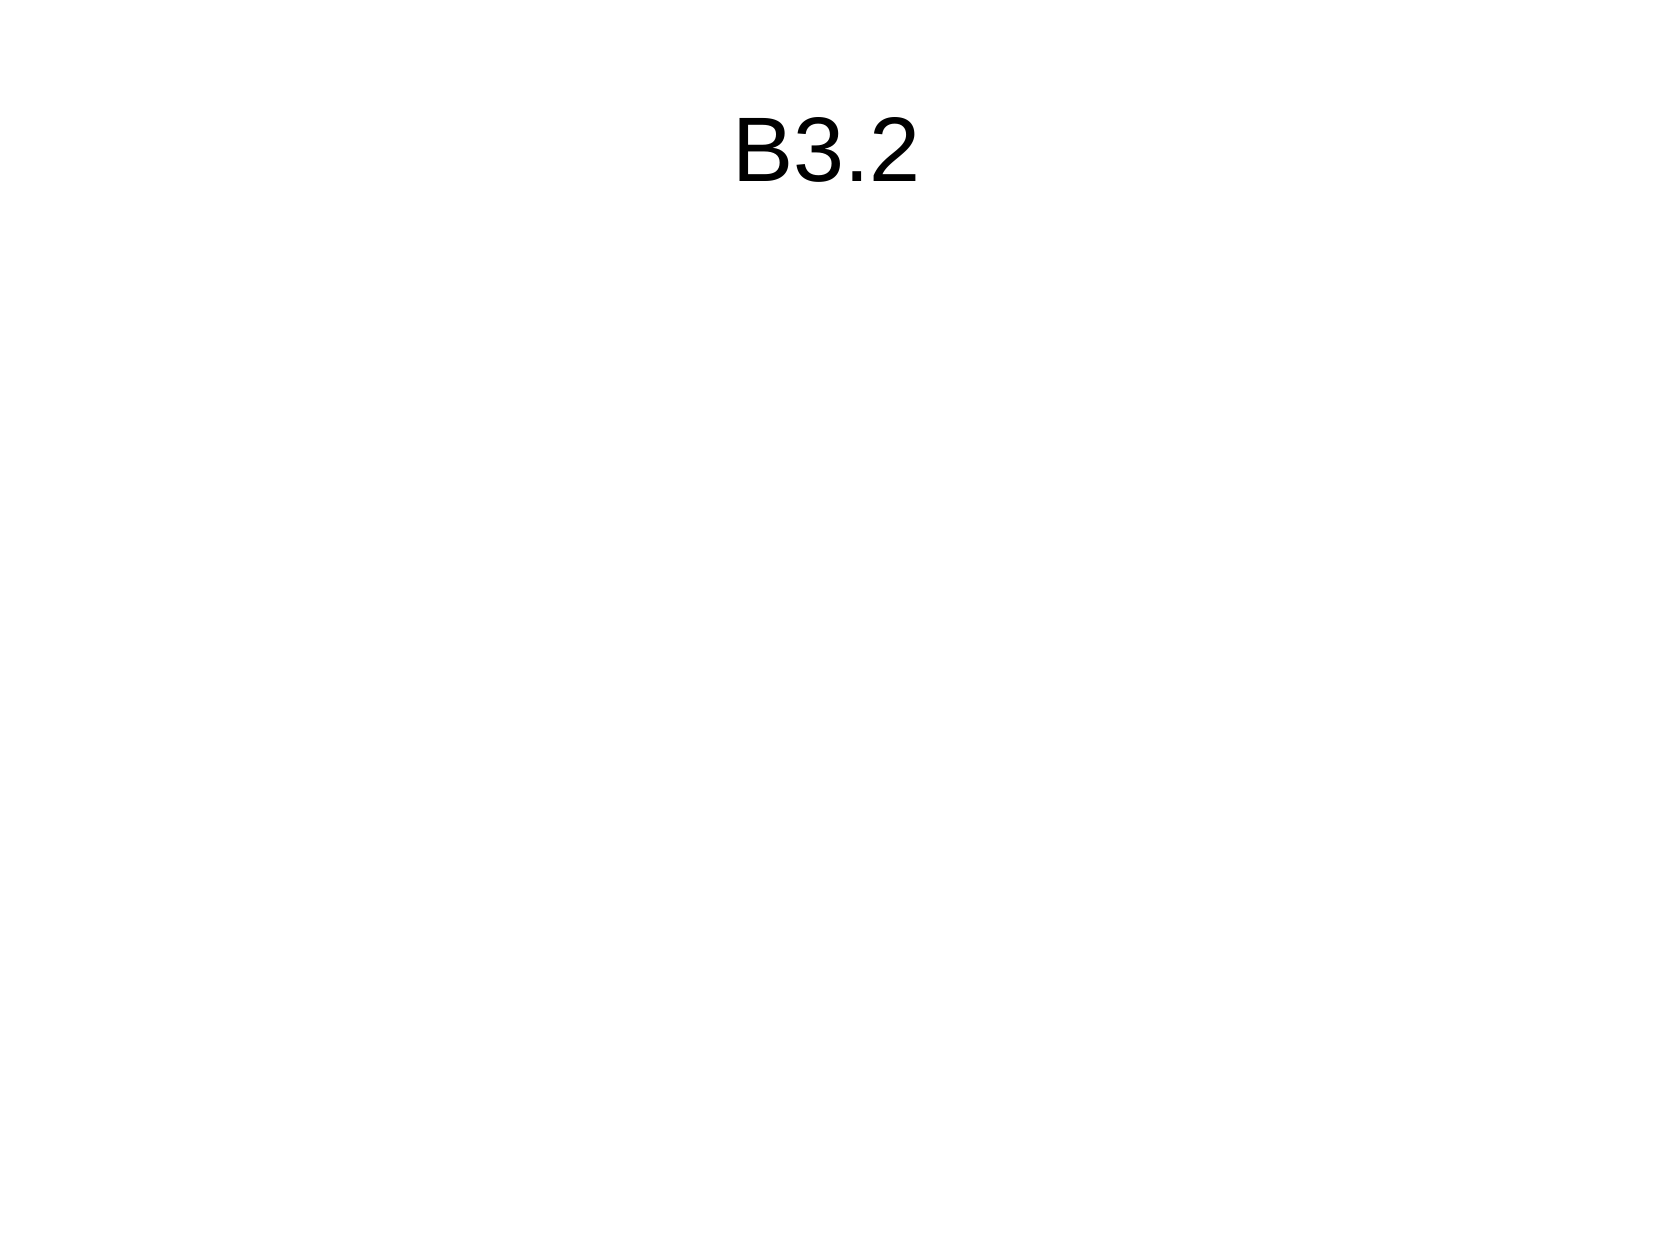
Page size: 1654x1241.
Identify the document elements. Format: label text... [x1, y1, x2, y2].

title B3.2 [82, 56, 1571, 250]
